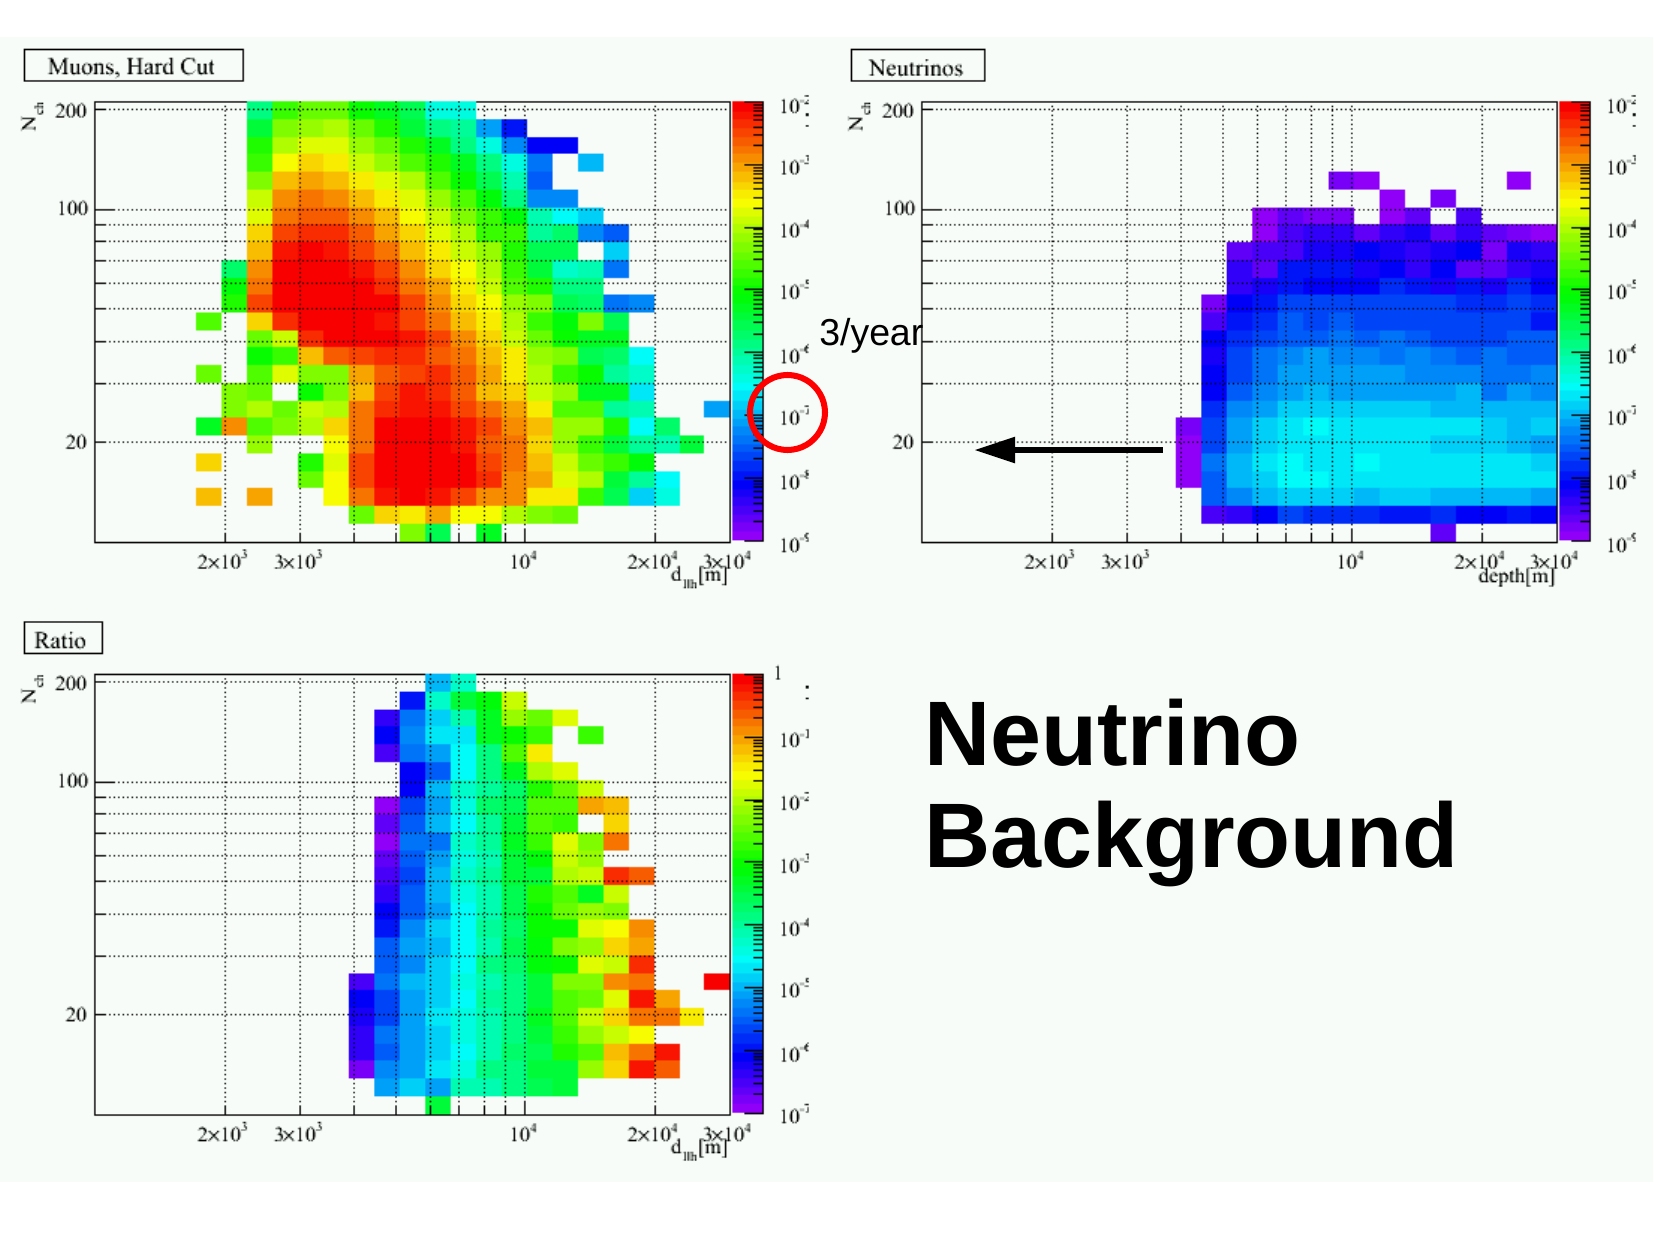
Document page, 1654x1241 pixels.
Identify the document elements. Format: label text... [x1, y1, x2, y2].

text_box 3/year [804, 304, 938, 376]
text_box Neutrino Background [909, 675, 1473, 967]
picture [0, 37, 1654, 1182]
